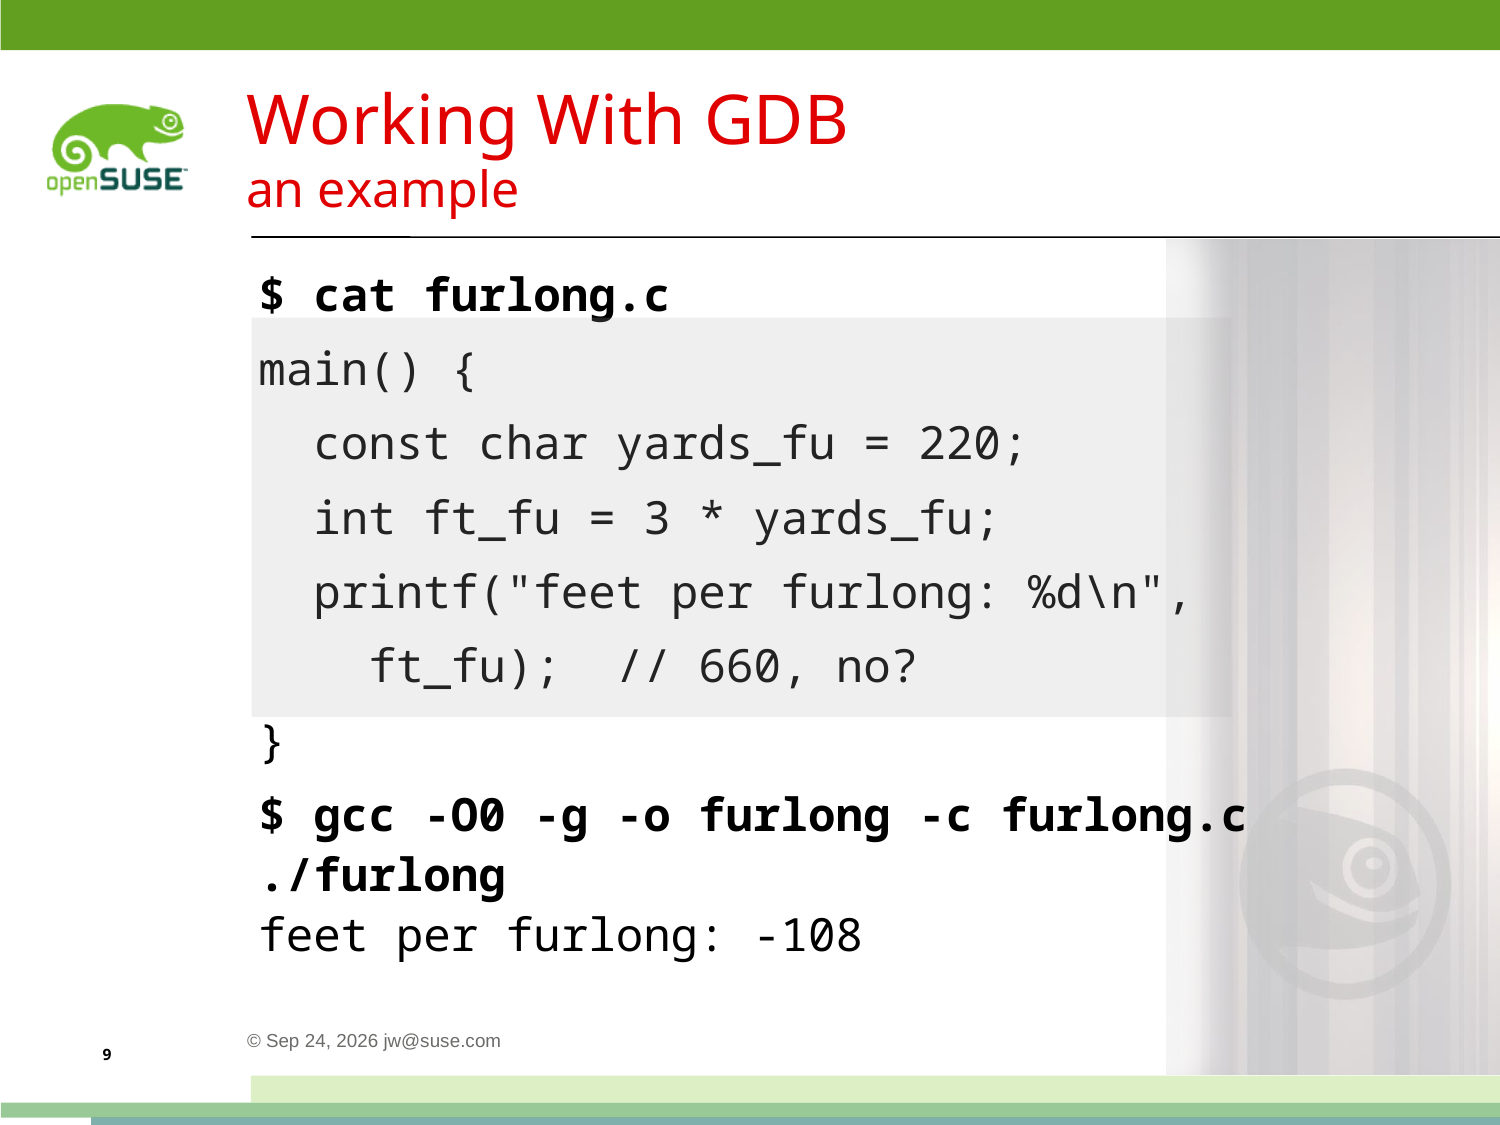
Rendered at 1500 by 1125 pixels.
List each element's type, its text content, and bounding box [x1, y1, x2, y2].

title Working With GDB an example [246, 60, 1409, 239]
picture [47, 104, 188, 197]
text_box [251, 317, 1232, 717]
picture [1166, 239, 1500, 1075]
list $ cat furlong.c main() { const char yards_fu = 220; int ft_fu = 3 * yards_fu; printf("feet per furlong: %d\n", ft_fu); // 660, no? } $ gcc -O0 -g -o furlong -c furlong.c ./furlong feet per furlong: -108 [243, 255, 1438, 911]
